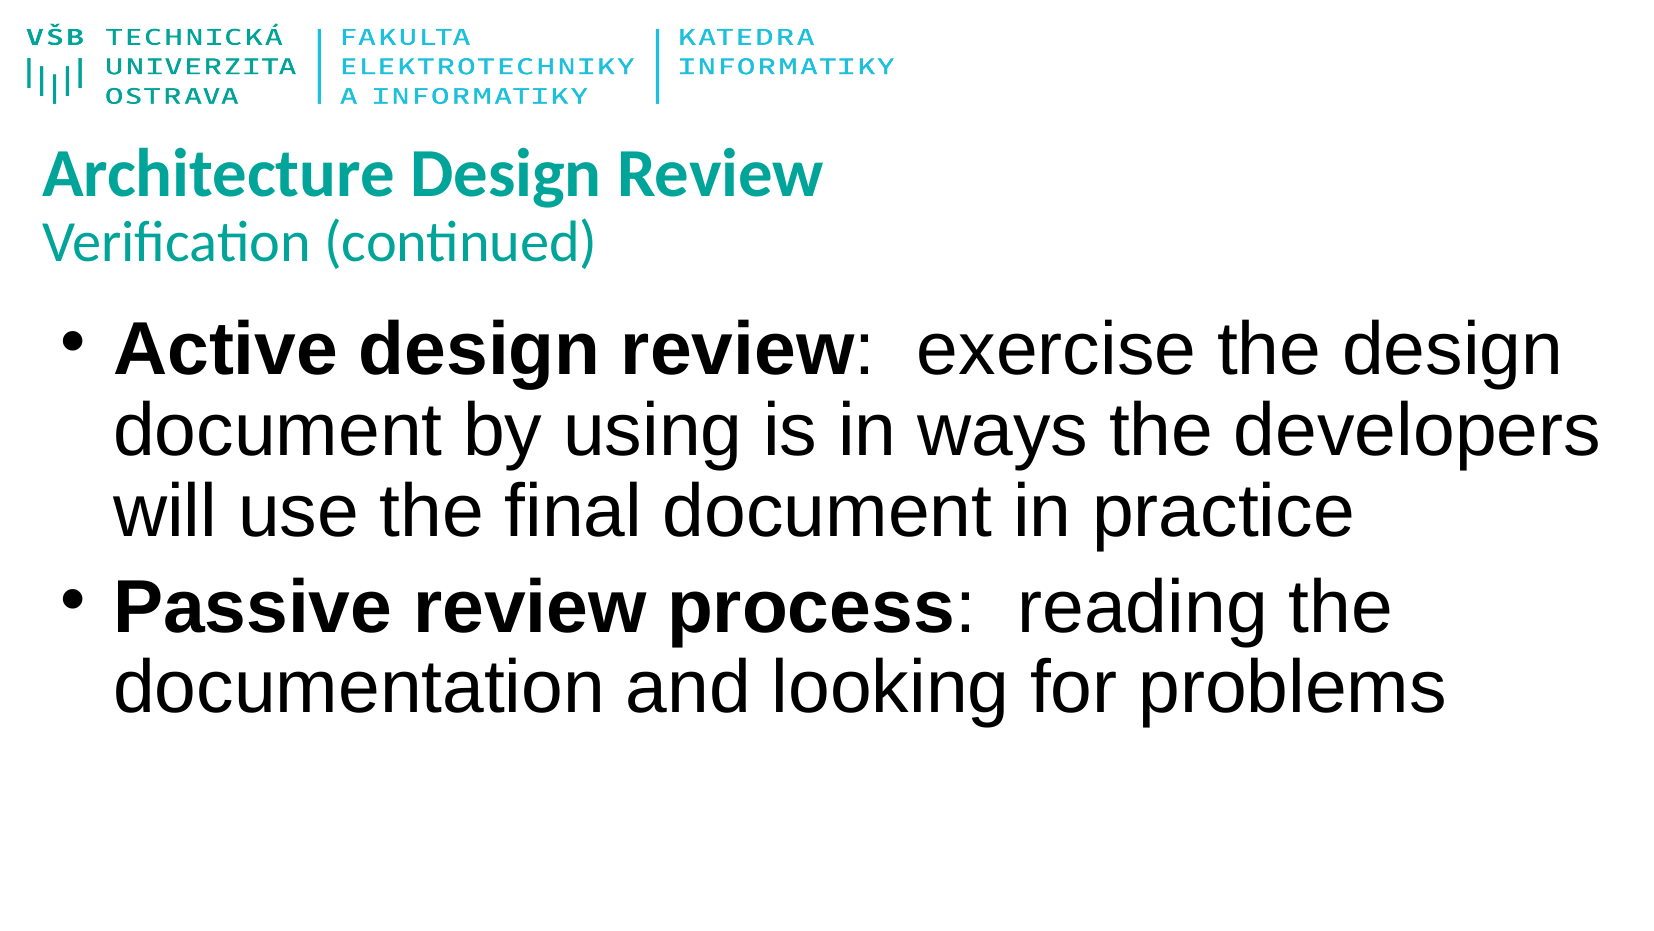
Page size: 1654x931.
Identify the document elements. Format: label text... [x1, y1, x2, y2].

picture [26, 23, 894, 104]
title Architecture Design Review Verification (continued) [27, 142, 1628, 282]
list Active design review: exercise the design document by using is in ways the developers will use the final document in practice Passive review process: reading the documentation and looking for problems [27, 302, 1628, 842]
